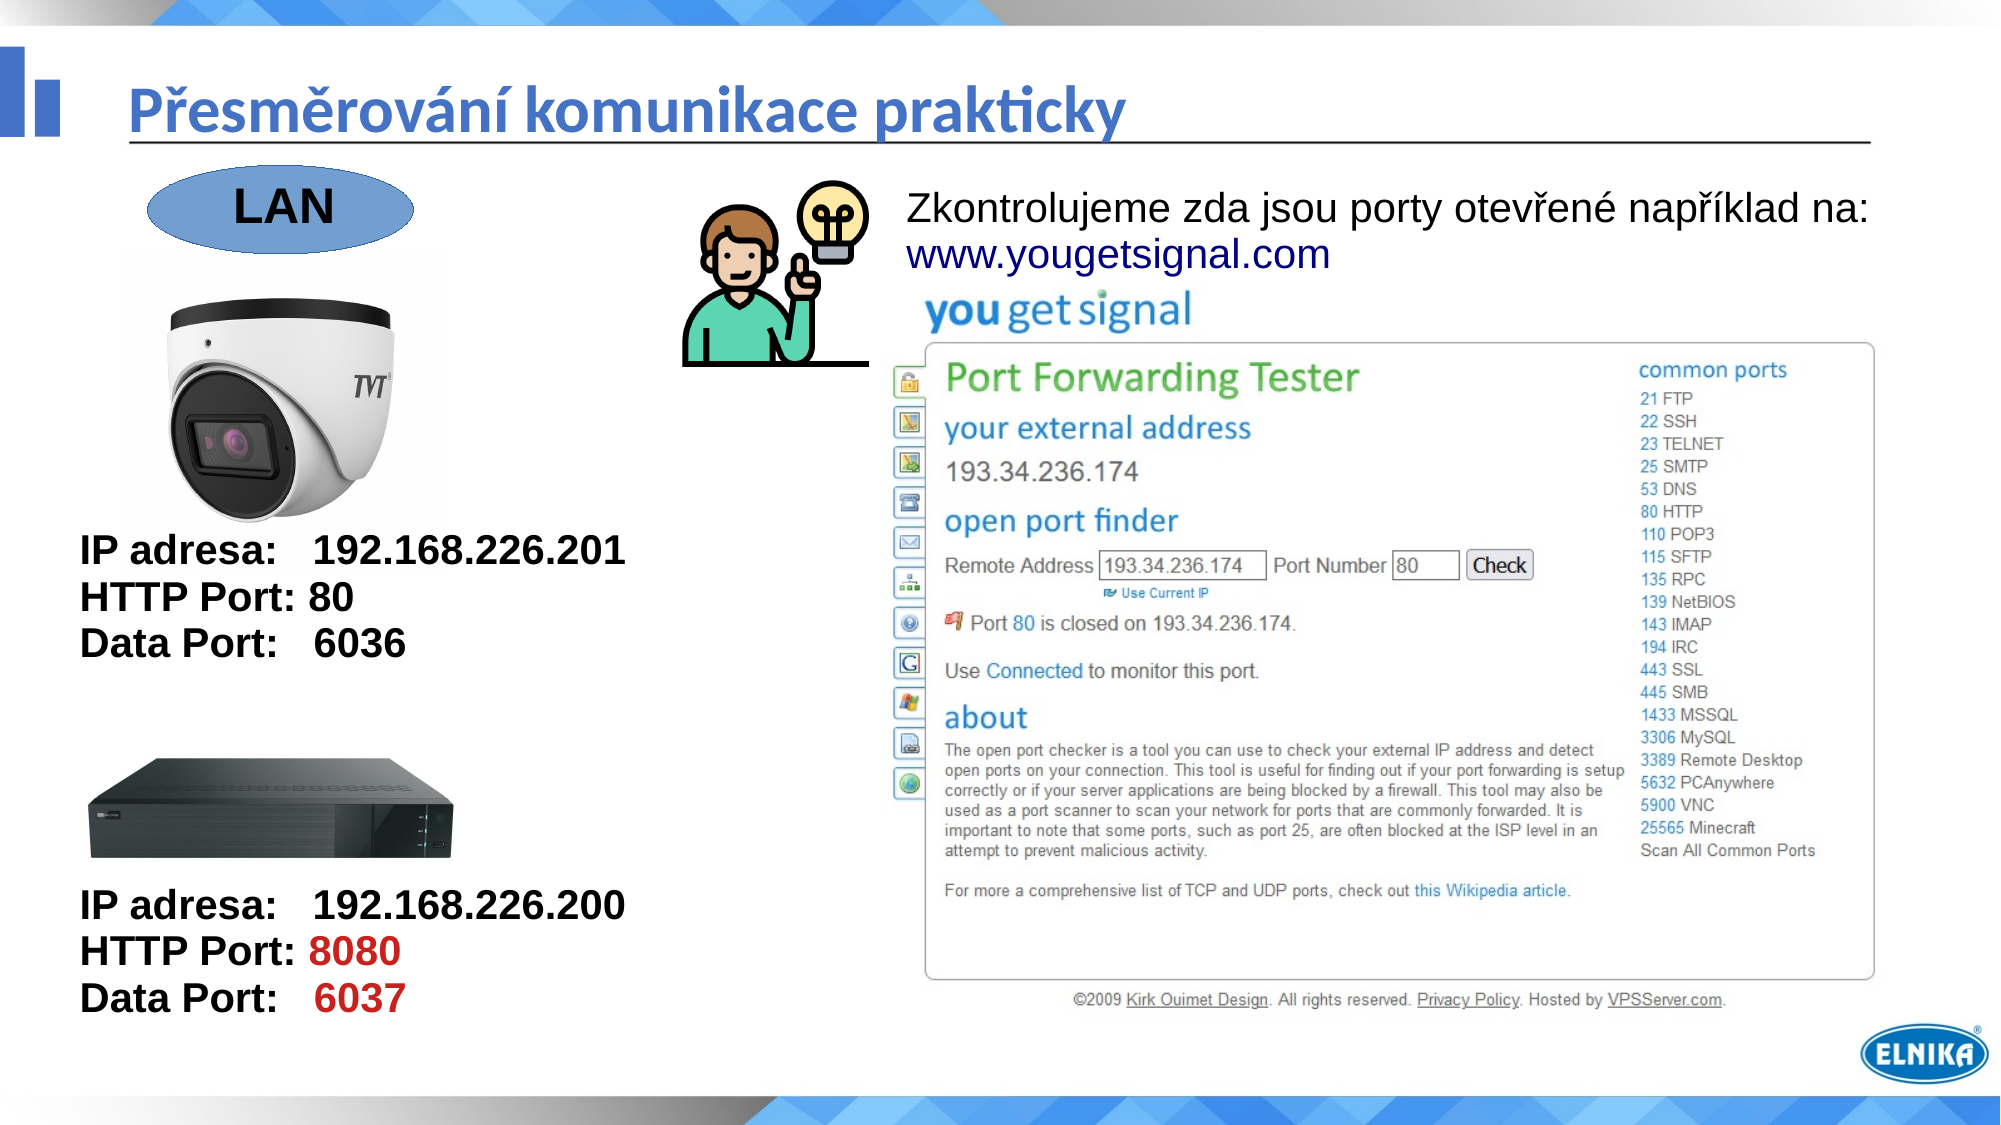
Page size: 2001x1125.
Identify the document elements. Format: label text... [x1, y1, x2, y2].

text_box Přesměrování komunikace prakticky [78, 58, 1211, 154]
text_box LAN [218, 171, 378, 298]
picture [0, 0, 2001, 1125]
text_box [147, 165, 346, 249]
text_box IP adresa: 192.168.226.200 HTTP Port: 8080 Data Port: 6037 [64, 873, 656, 1076]
text_box [378, 179, 414, 240]
text_box IP adresa: 192.168.226.201 HTTP Port: 80 Data Port: 6036 [64, 519, 656, 721]
text_box Zkontrolujeme zda jsou porty otevřené například na: www.yougetsignal.com [885, 171, 1920, 385]
